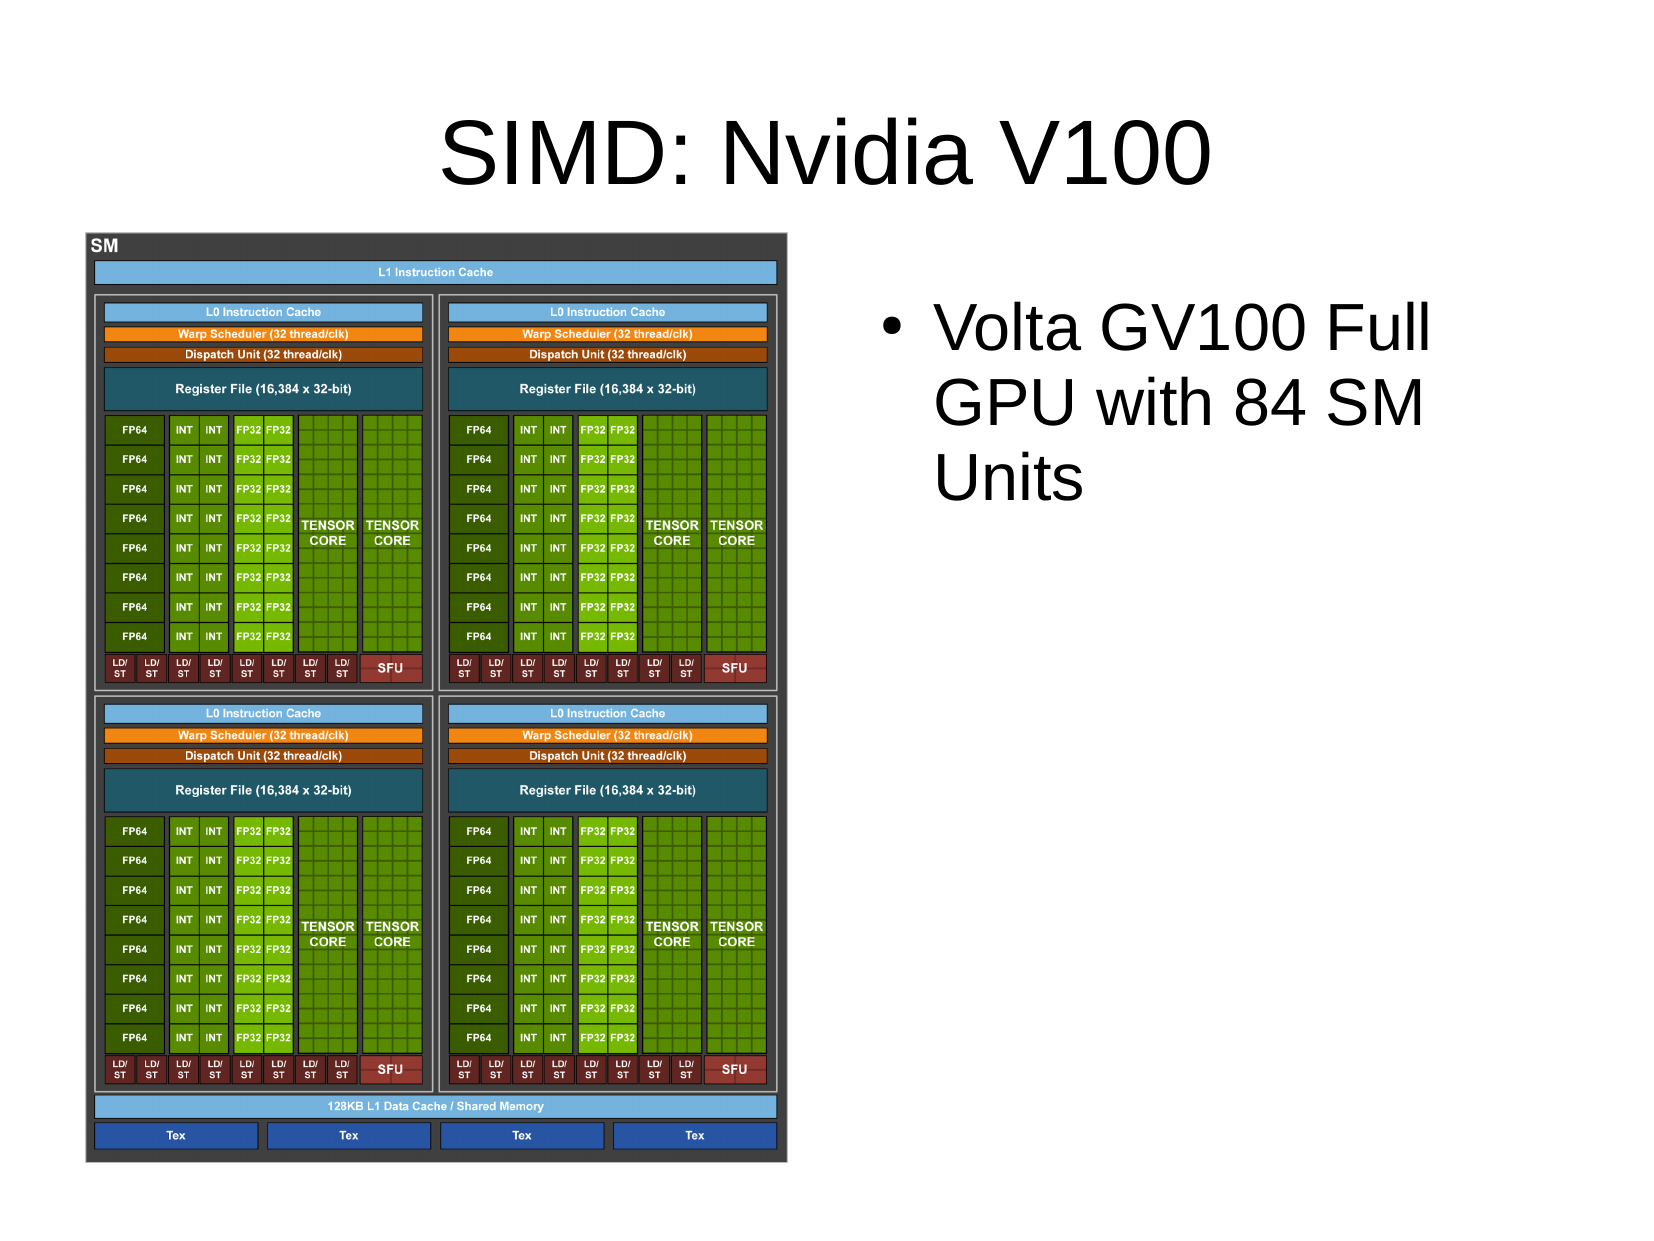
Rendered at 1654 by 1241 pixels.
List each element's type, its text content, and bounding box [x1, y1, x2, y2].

list Volta GV100 Full GPU with 84 SM Units [862, 290, 1571, 1010]
title SIMD: Nvidia V100 [82, 49, 1571, 257]
picture [85, 232, 788, 1163]
